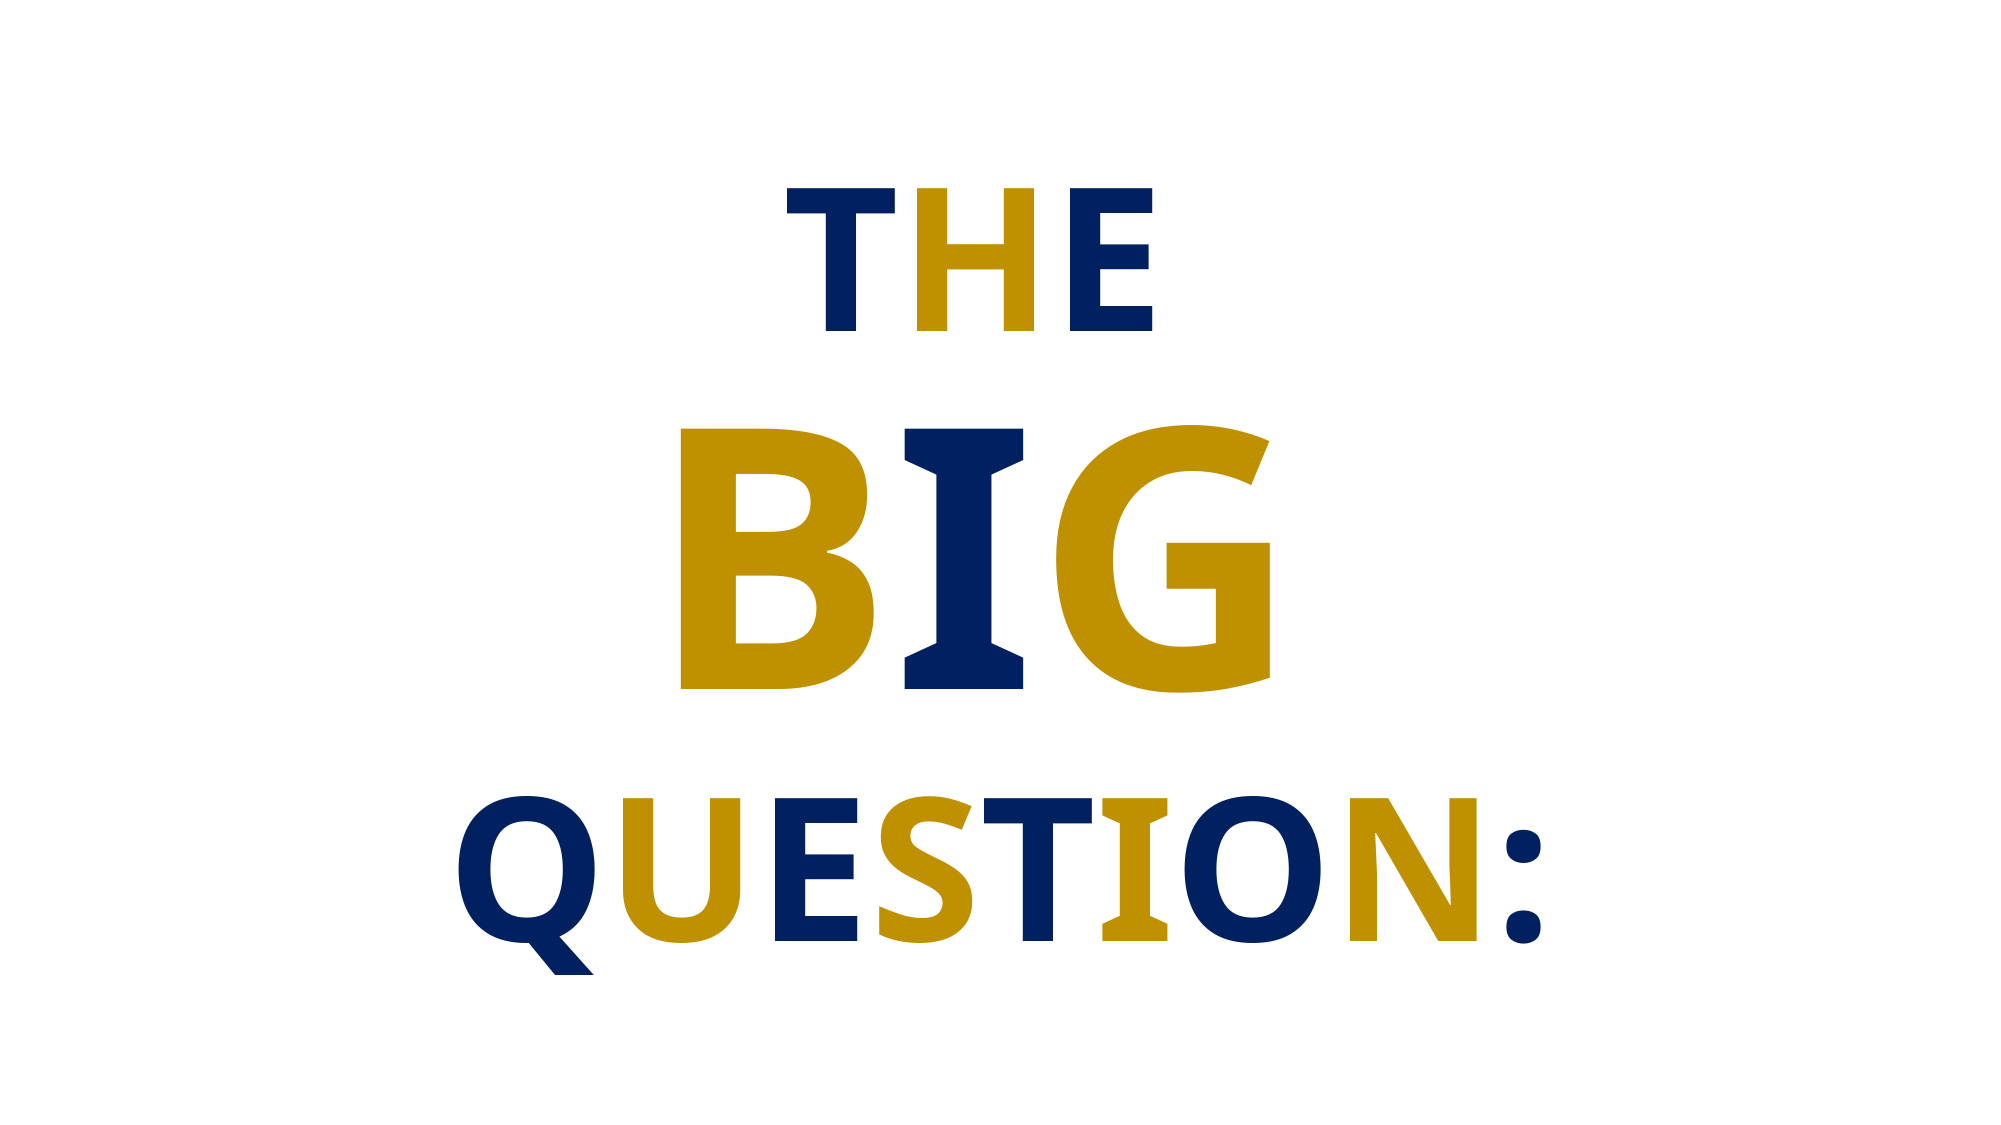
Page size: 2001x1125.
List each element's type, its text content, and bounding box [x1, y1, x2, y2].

title THE BIG QUESTION: [137, 151, 1863, 956]
